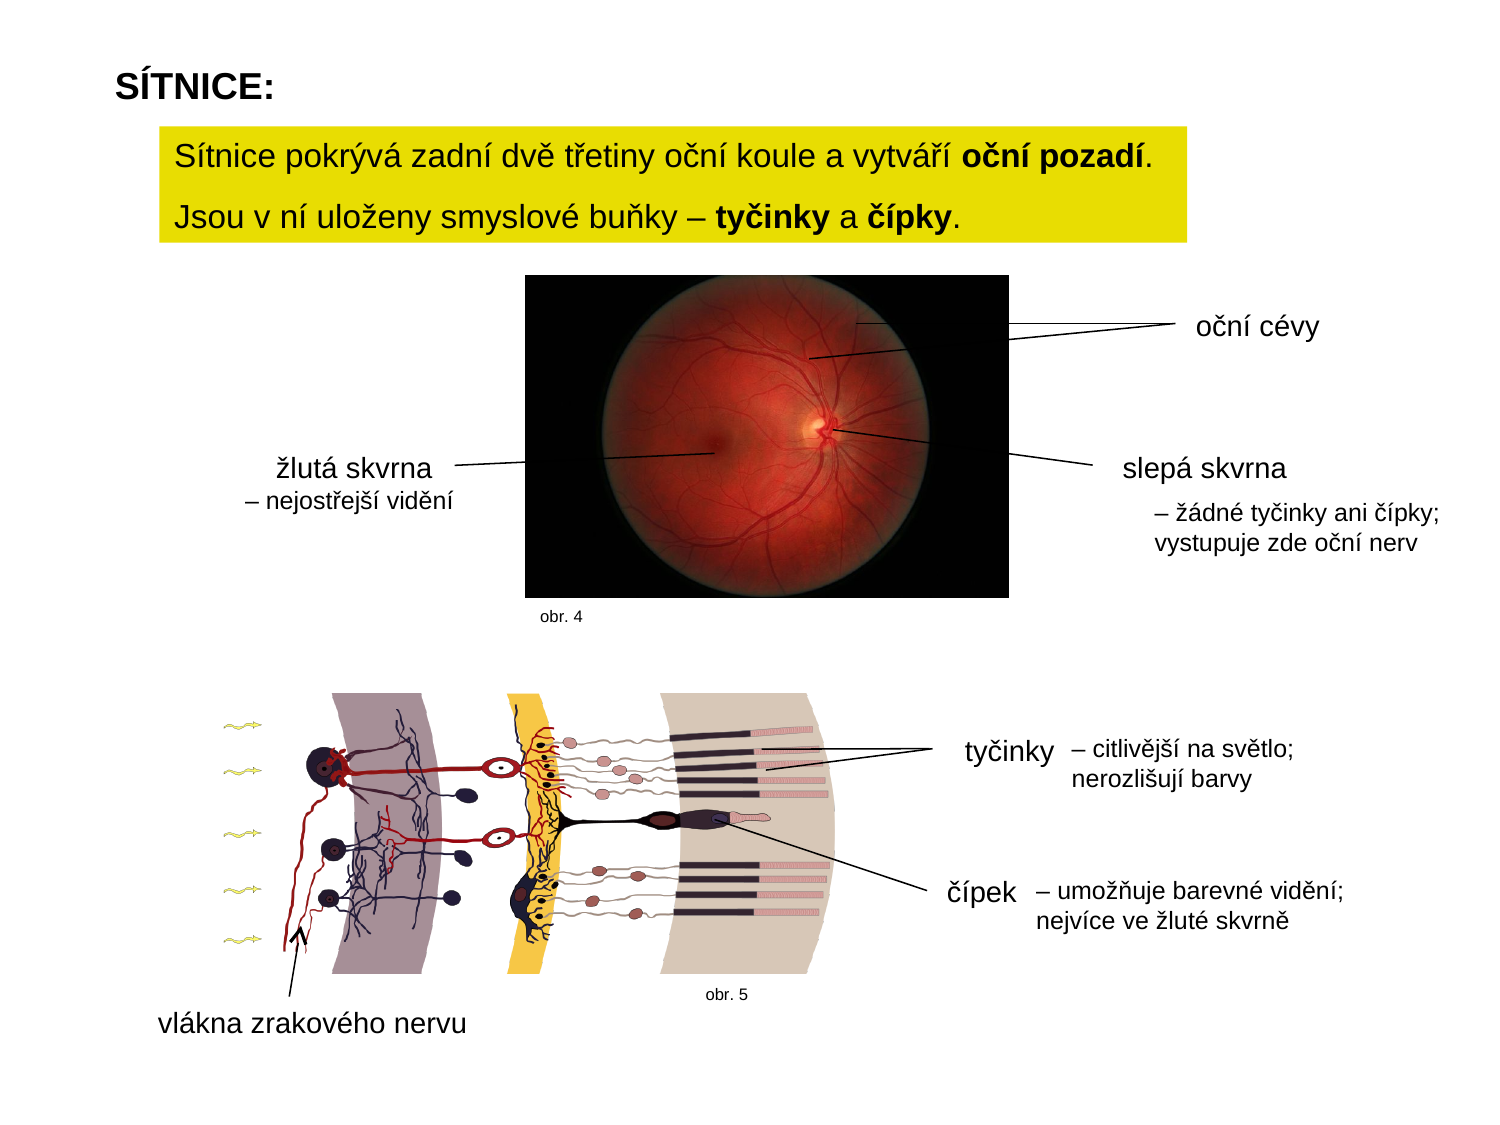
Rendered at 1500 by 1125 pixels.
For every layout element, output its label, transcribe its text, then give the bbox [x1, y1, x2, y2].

text_box – nejostřejší vidění [230, 476, 515, 523]
text_box – citlivější na světlo; nerozlišují barvy [1056, 724, 1353, 801]
text_box SÍTNICE: [100, 54, 467, 116]
text_box slepá skvrna [1104, 441, 1306, 492]
text_box – žádné tyčinky ani čípky; vystupuje zde oční nerv [1139, 488, 1459, 565]
text_box vlákna zrakového nervu [135, 996, 490, 1048]
text_box obr. 4 [525, 597, 632, 634]
picture [206, 693, 835, 974]
text_box tyčinky [915, 724, 1056, 776]
text_box – umožňuje barevné vidění; nejvíce ve žluté skvrně [1021, 866, 1365, 943]
text_box čípek [869, 865, 1095, 917]
picture [525, 275, 1009, 598]
text_box žlutá skvrna [253, 441, 455, 476]
text_box Sítnice pokrývá zadní dvě třetiny oční koule a vytváří oční pozadí. Jsou v ní uloženy smyslové buňky – tyčinky a čípky. [159, 126, 1188, 243]
text_box obr. 5 [690, 976, 798, 1012]
text_box oční cévy [1163, 299, 1353, 351]
